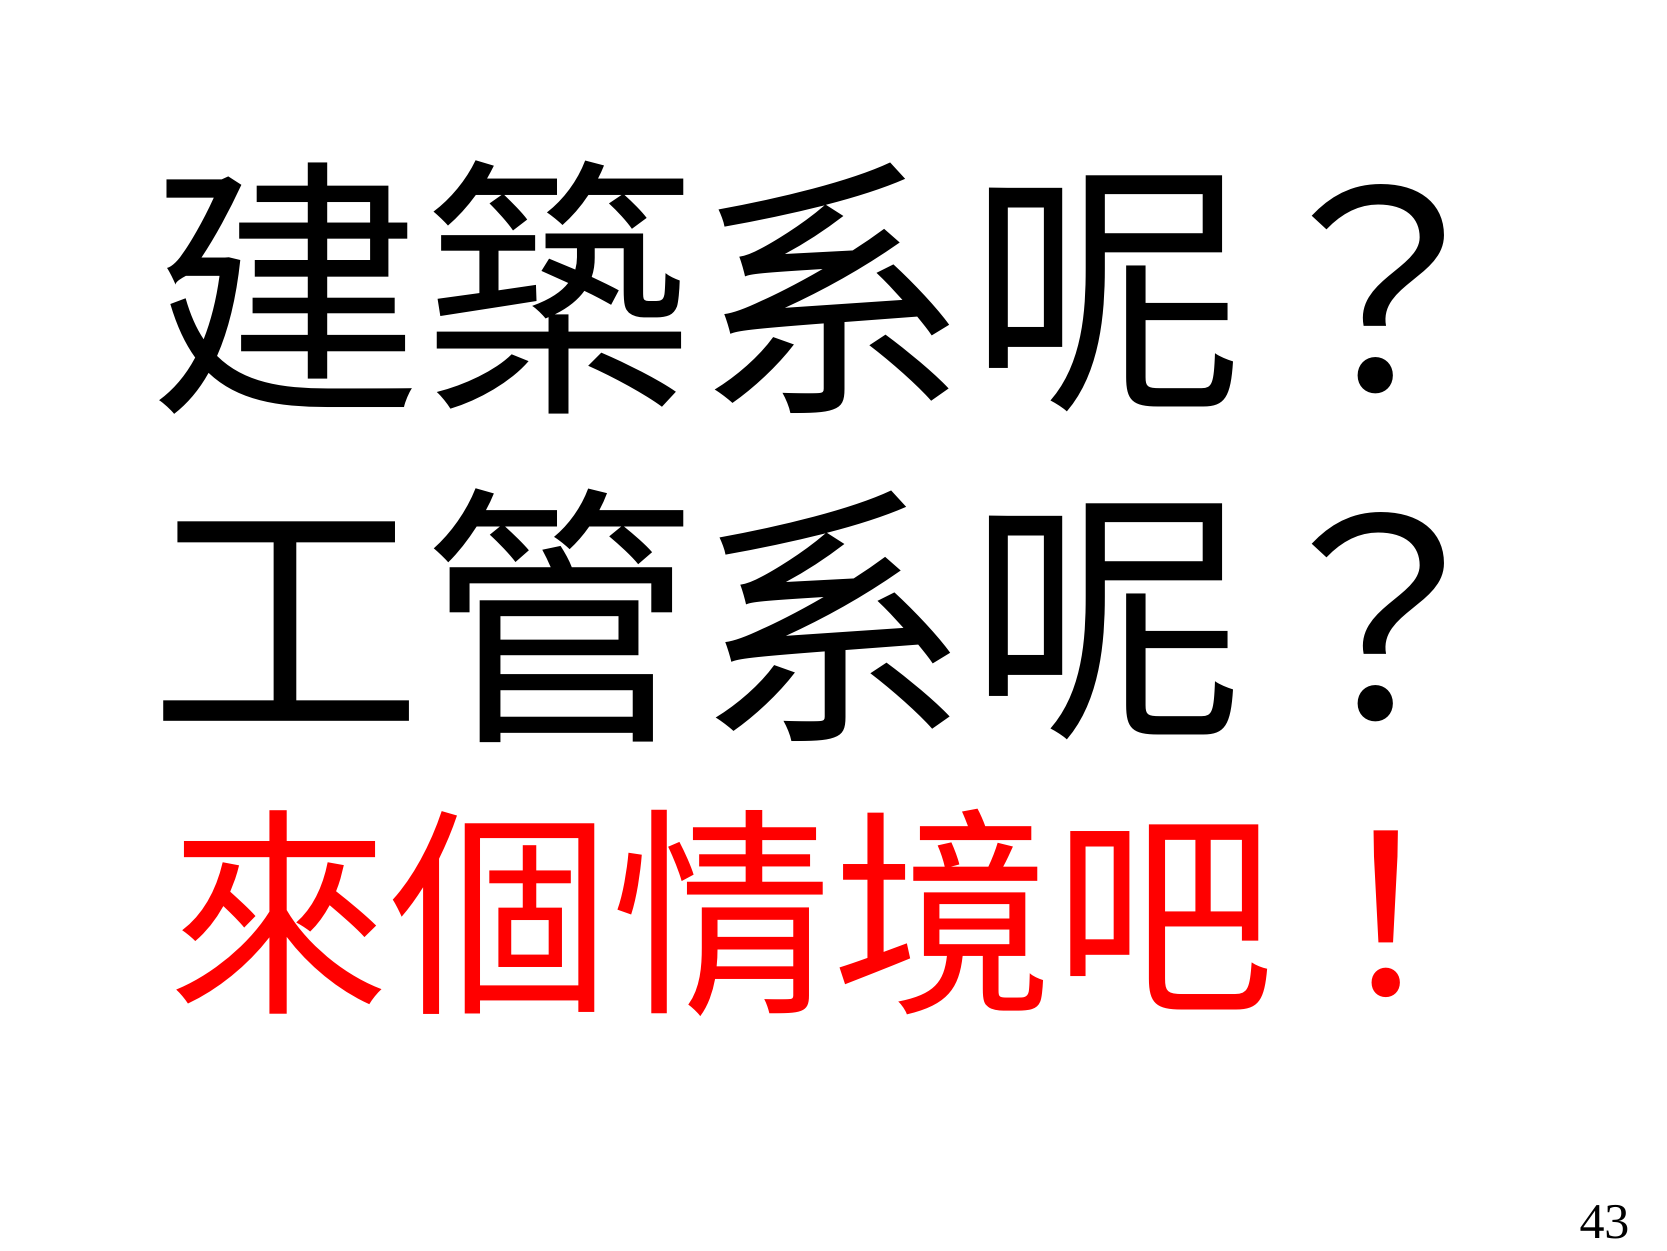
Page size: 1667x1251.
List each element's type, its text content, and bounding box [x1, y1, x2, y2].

text_box 建築系呢？ 工管系呢？ 來個情境吧！ [124, 112, 1542, 1049]
